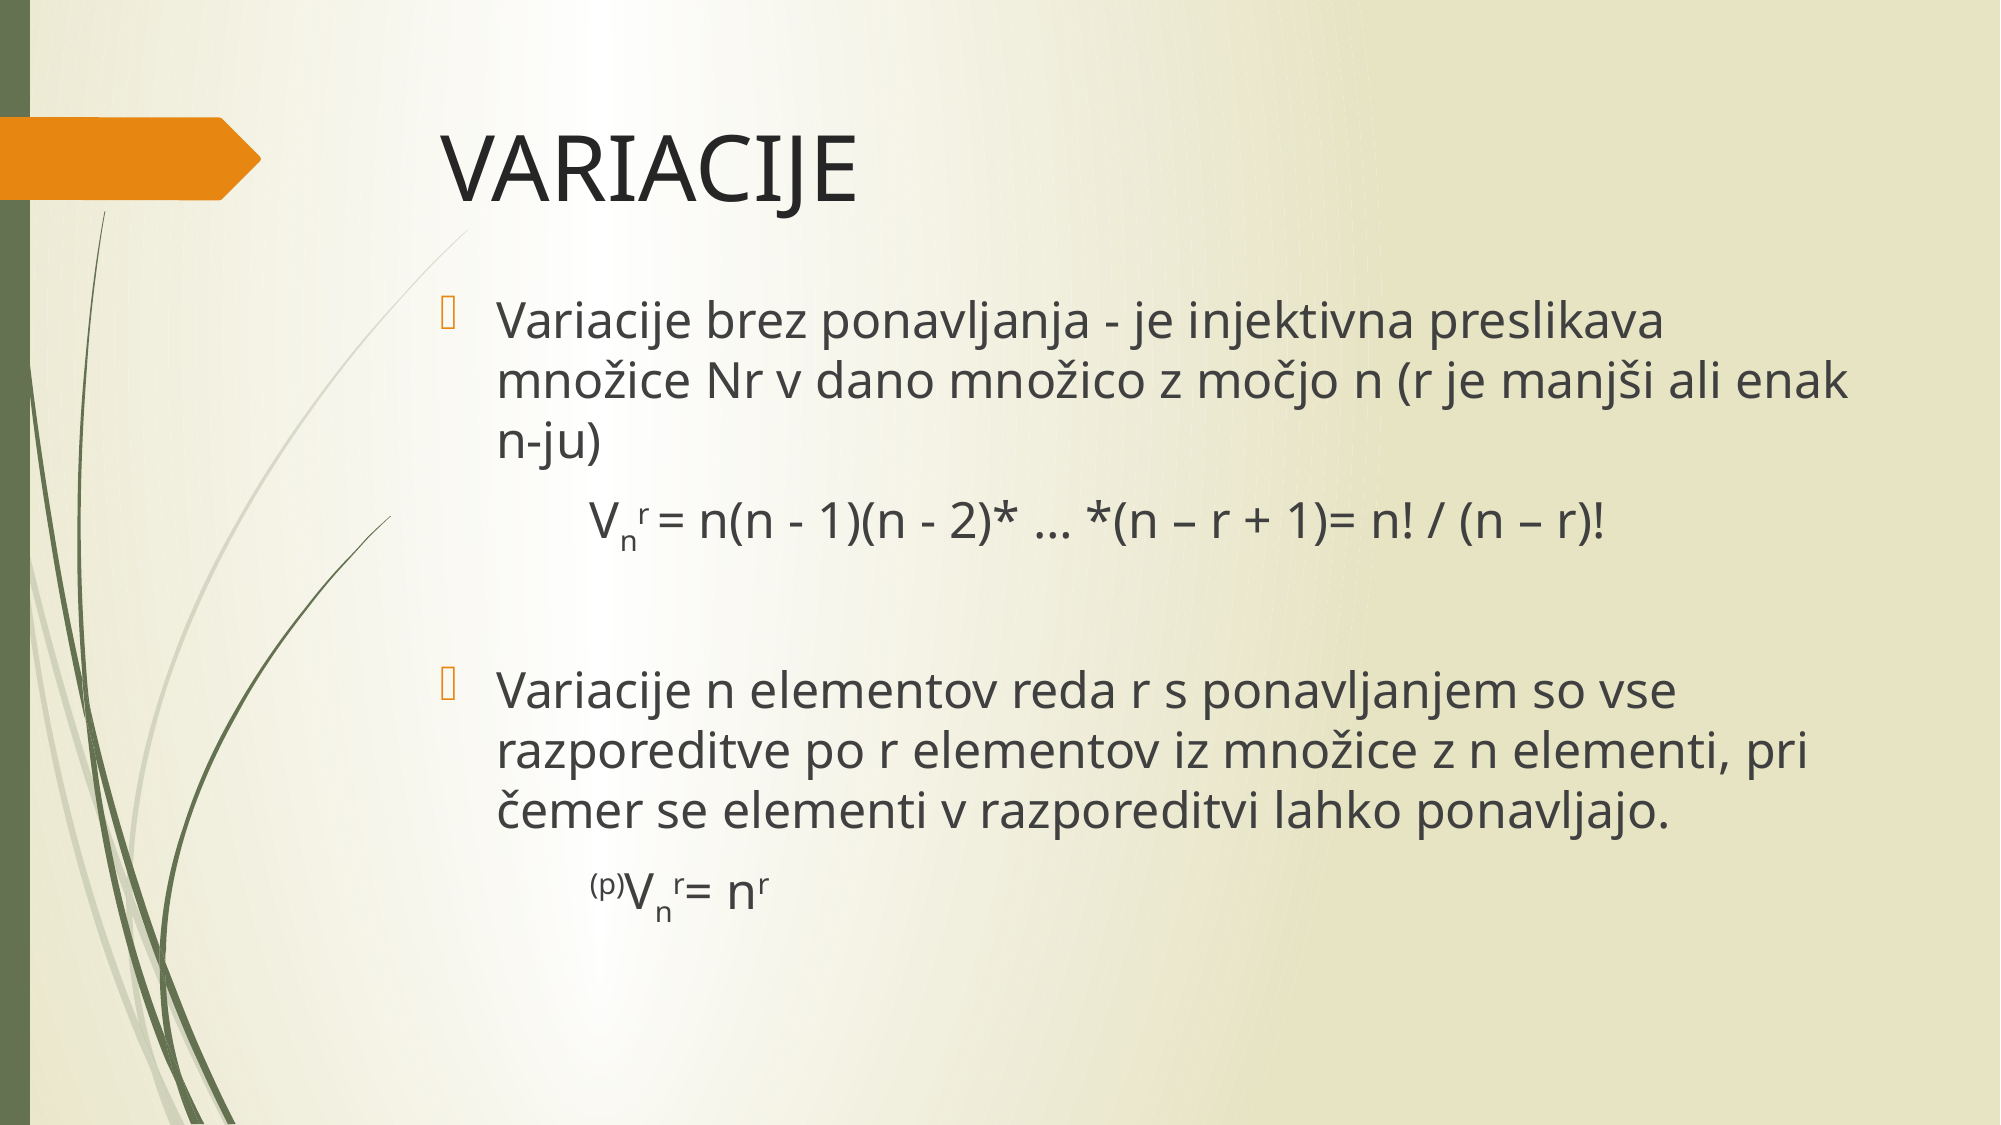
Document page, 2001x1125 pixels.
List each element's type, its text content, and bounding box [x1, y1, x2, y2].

title VARIACIJE [425, 102, 1888, 280]
list Variacije brez ponavljanja - je injektivna preslikava množice Nr v dano množico z močjo n (r je manjši ali enak n-ju) Vnr = n(n - 1)(n - 2)* … *(n – r + 1)= n! / (n – r)! Variacije n elementov reda r s ponavljanjem so vse razporeditve po r elementov iz množice z n elementi, pri čemer se elementi v razporeditvi lahko ponavljajo. (p)Vnr= nr [424, 280, 1888, 970]
